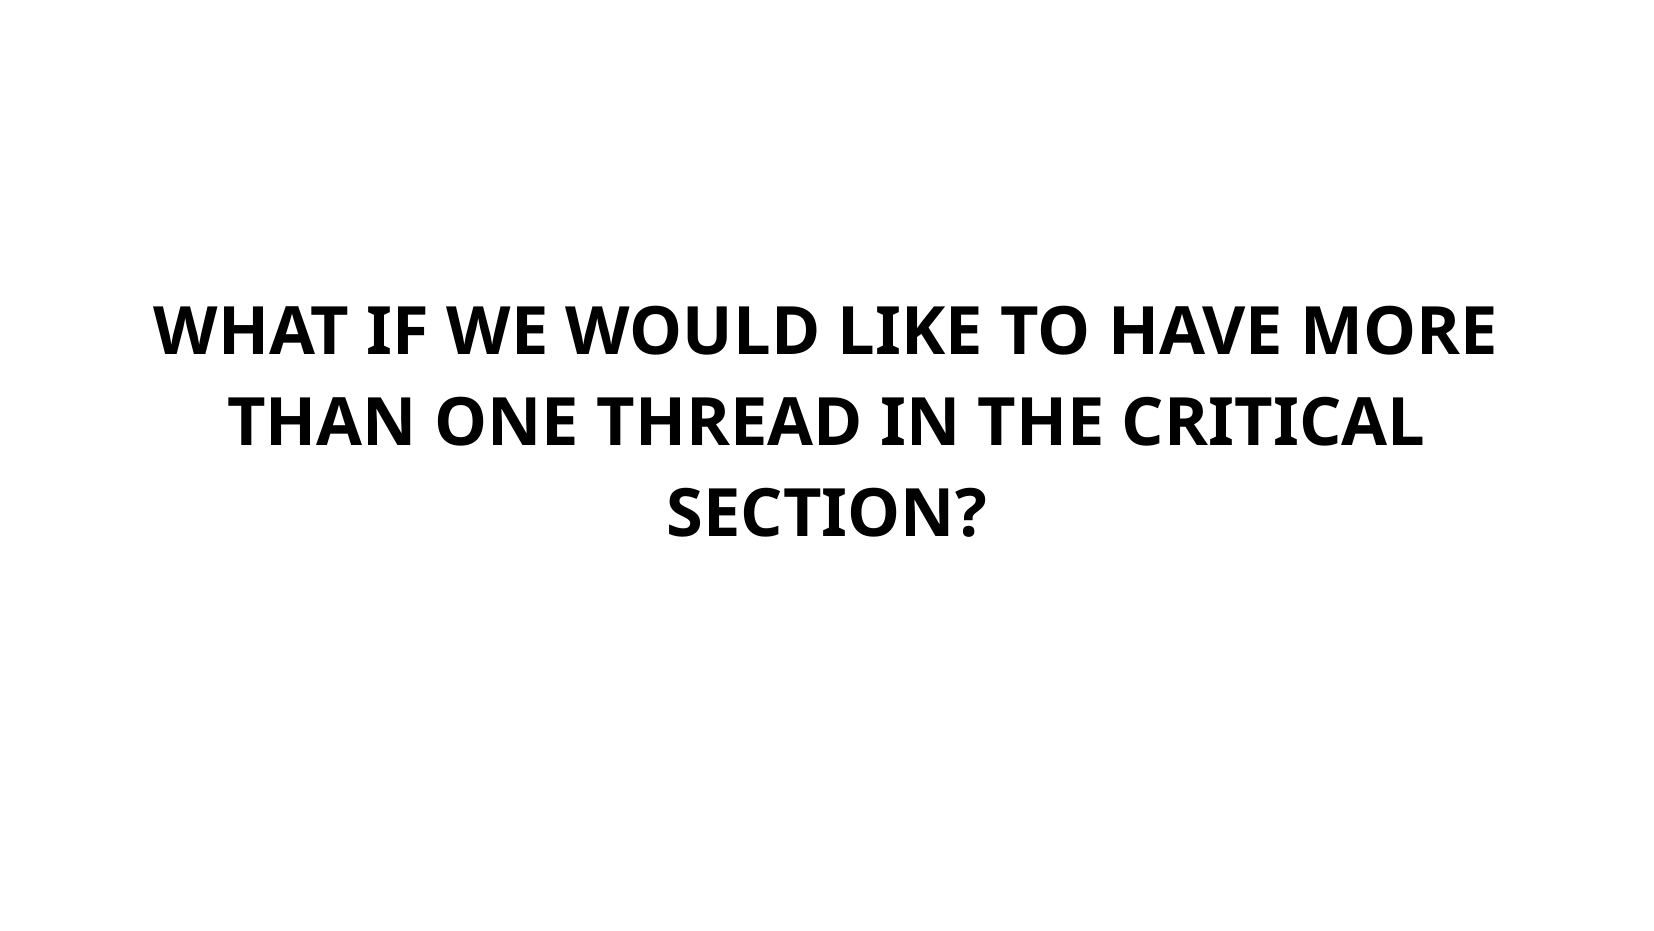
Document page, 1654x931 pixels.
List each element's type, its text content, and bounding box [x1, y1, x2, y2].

subtitle WHAT IF WE WOULD LIKE TO HAVE MORE THAN ONE THREAD IN THE CRITICAL SECTION? [82, 105, 1571, 825]
